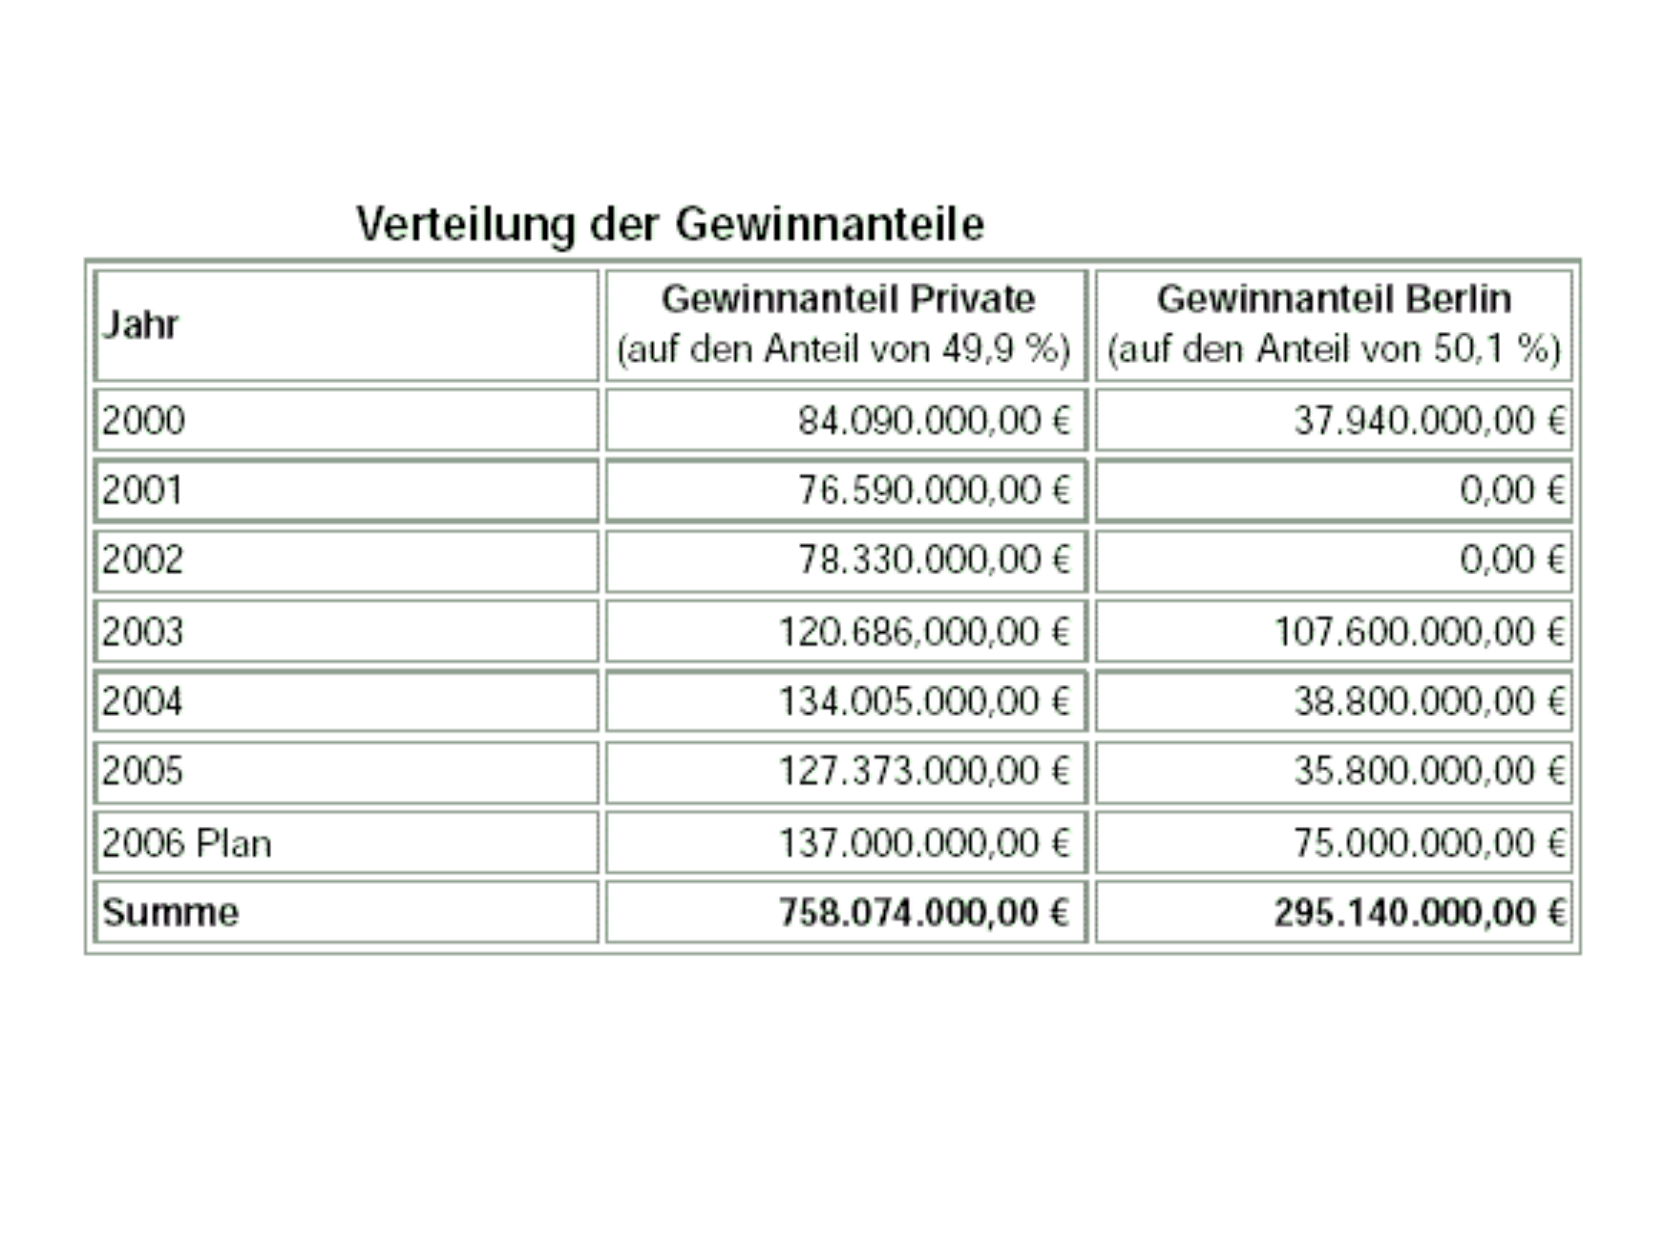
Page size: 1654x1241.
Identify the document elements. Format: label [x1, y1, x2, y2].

picture [42, 166, 1600, 988]
